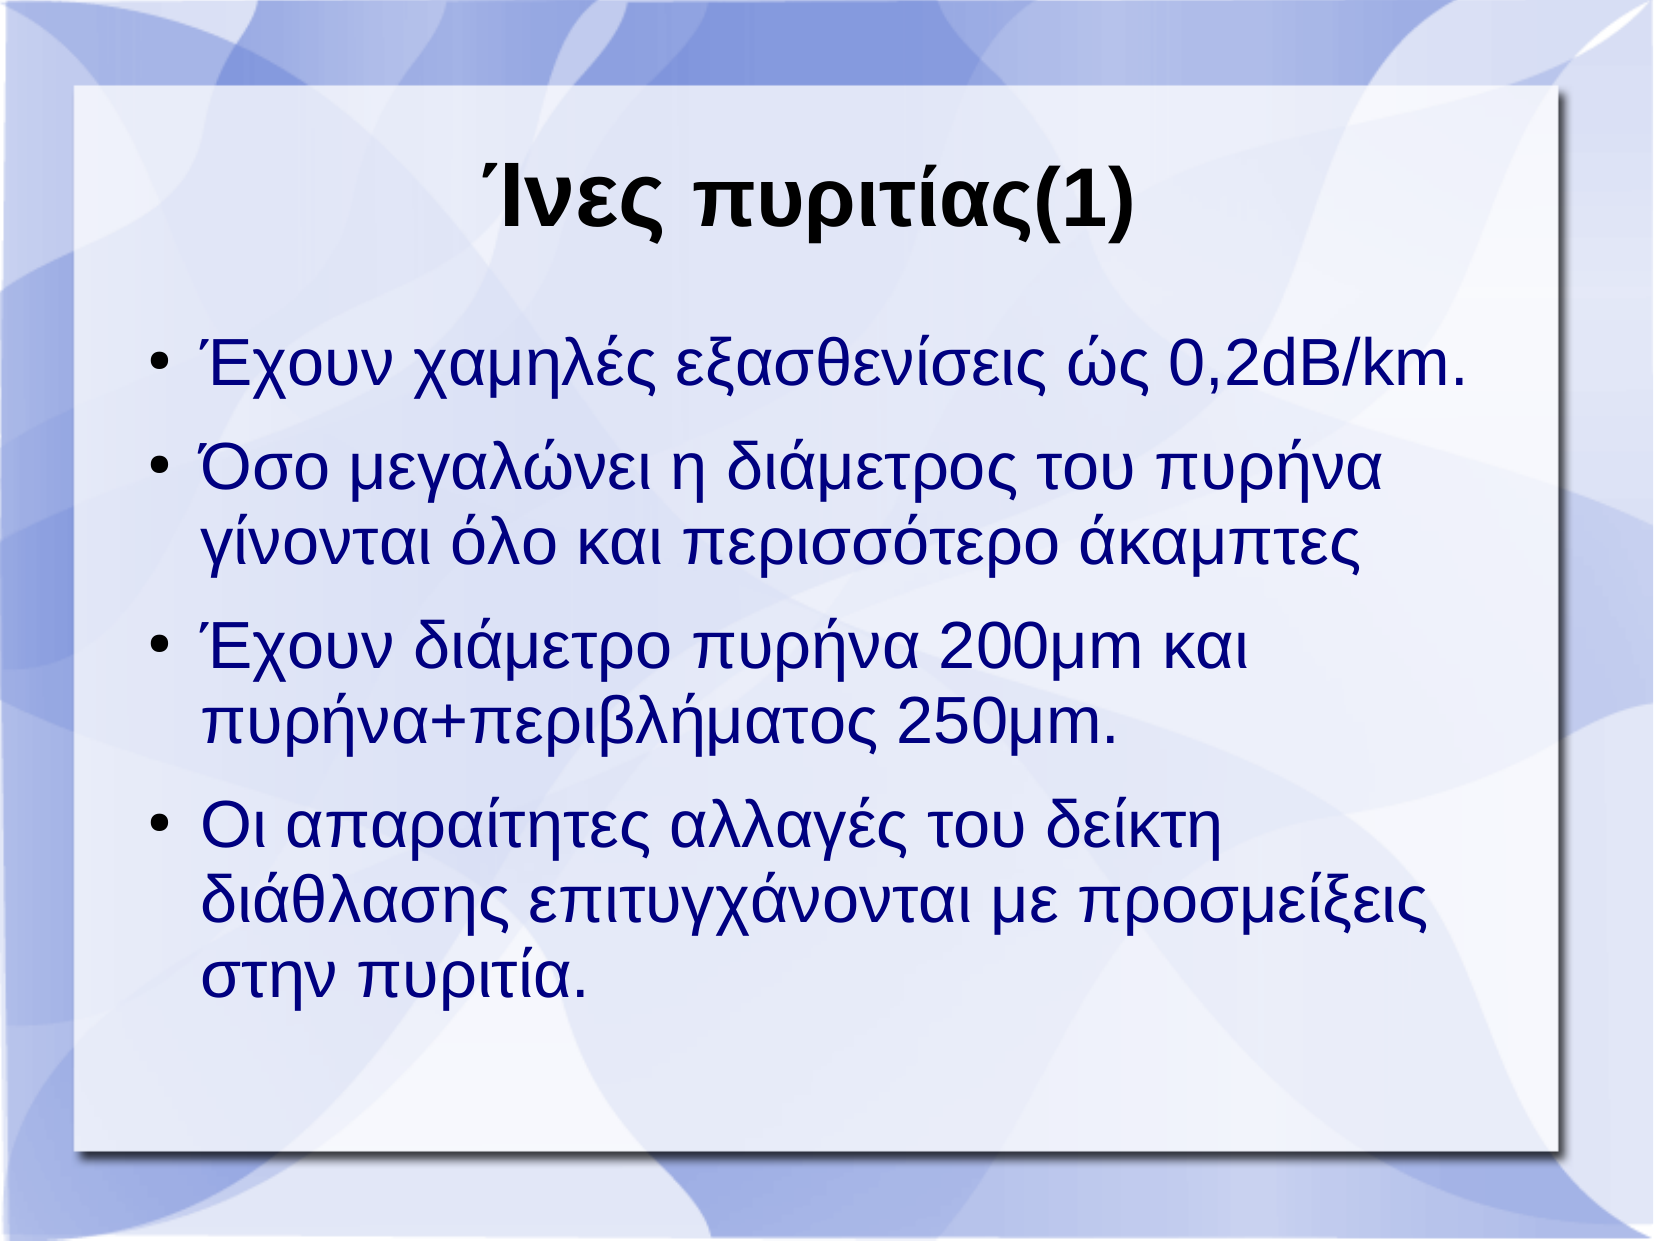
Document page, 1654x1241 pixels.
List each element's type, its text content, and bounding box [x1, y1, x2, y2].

title Ίνες πυριτίας(1) [82, 90, 1535, 298]
picture [0, 0, 1654, 1241]
list Έχουν χαμηλές εξασθενίσεις ώς 0,2dB/km. Όσο μεγαλώνει η διάμετρος του πυρήνα γίνονται όλο και περισσότερο άκαμπτες Έχουν διάμετρο πυρήνα 200μm και πυρήνα+περιβλήματος 250μm. Οι απαραίτητες αλλαγές του δείκτη διάθλασης επιτυγχάνονται με προσμείξεις στην πυριτία. [129, 324, 1488, 1012]
